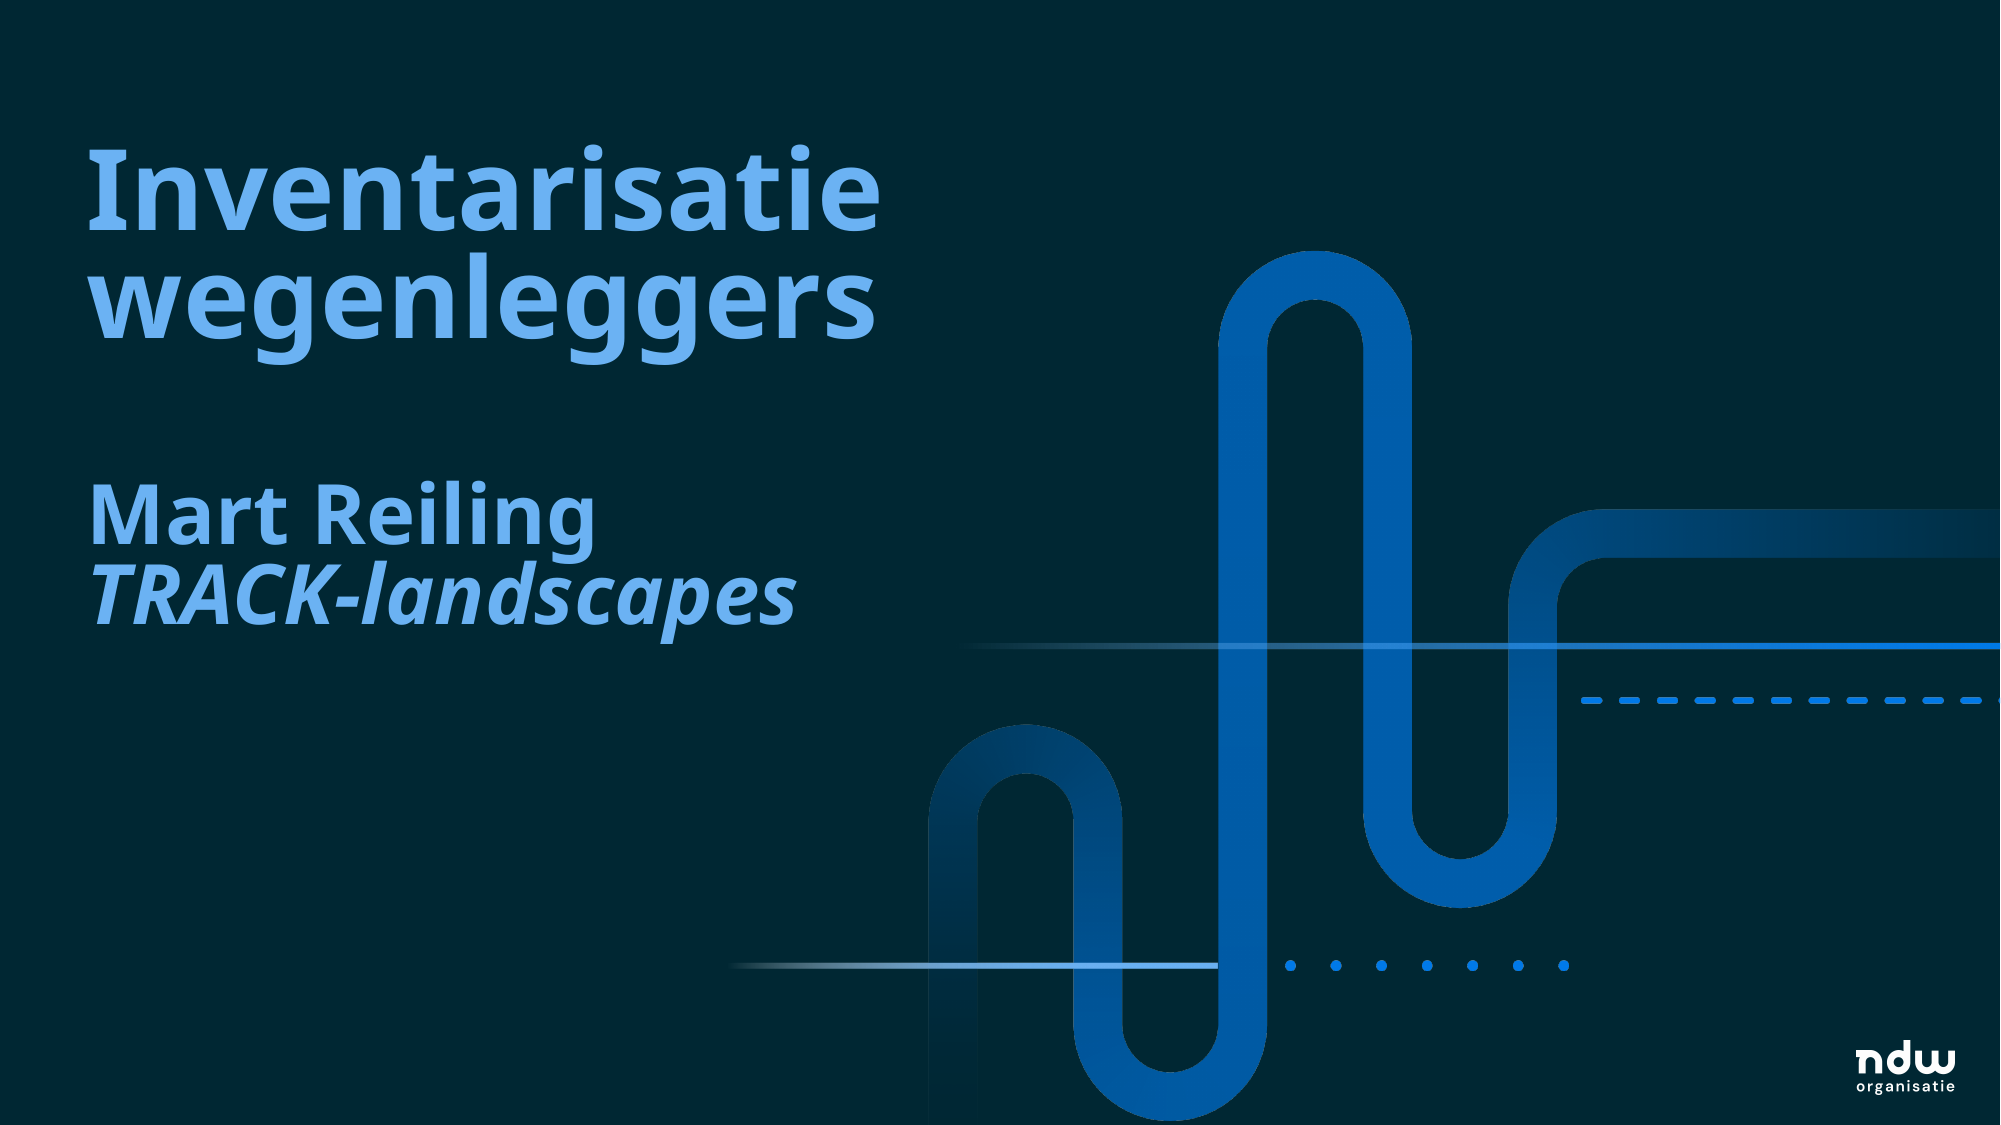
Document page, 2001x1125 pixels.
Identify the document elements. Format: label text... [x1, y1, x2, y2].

title Inventarisatie wegenleggers Mart Reiling TRACK-landscapes [71, 136, 1321, 642]
